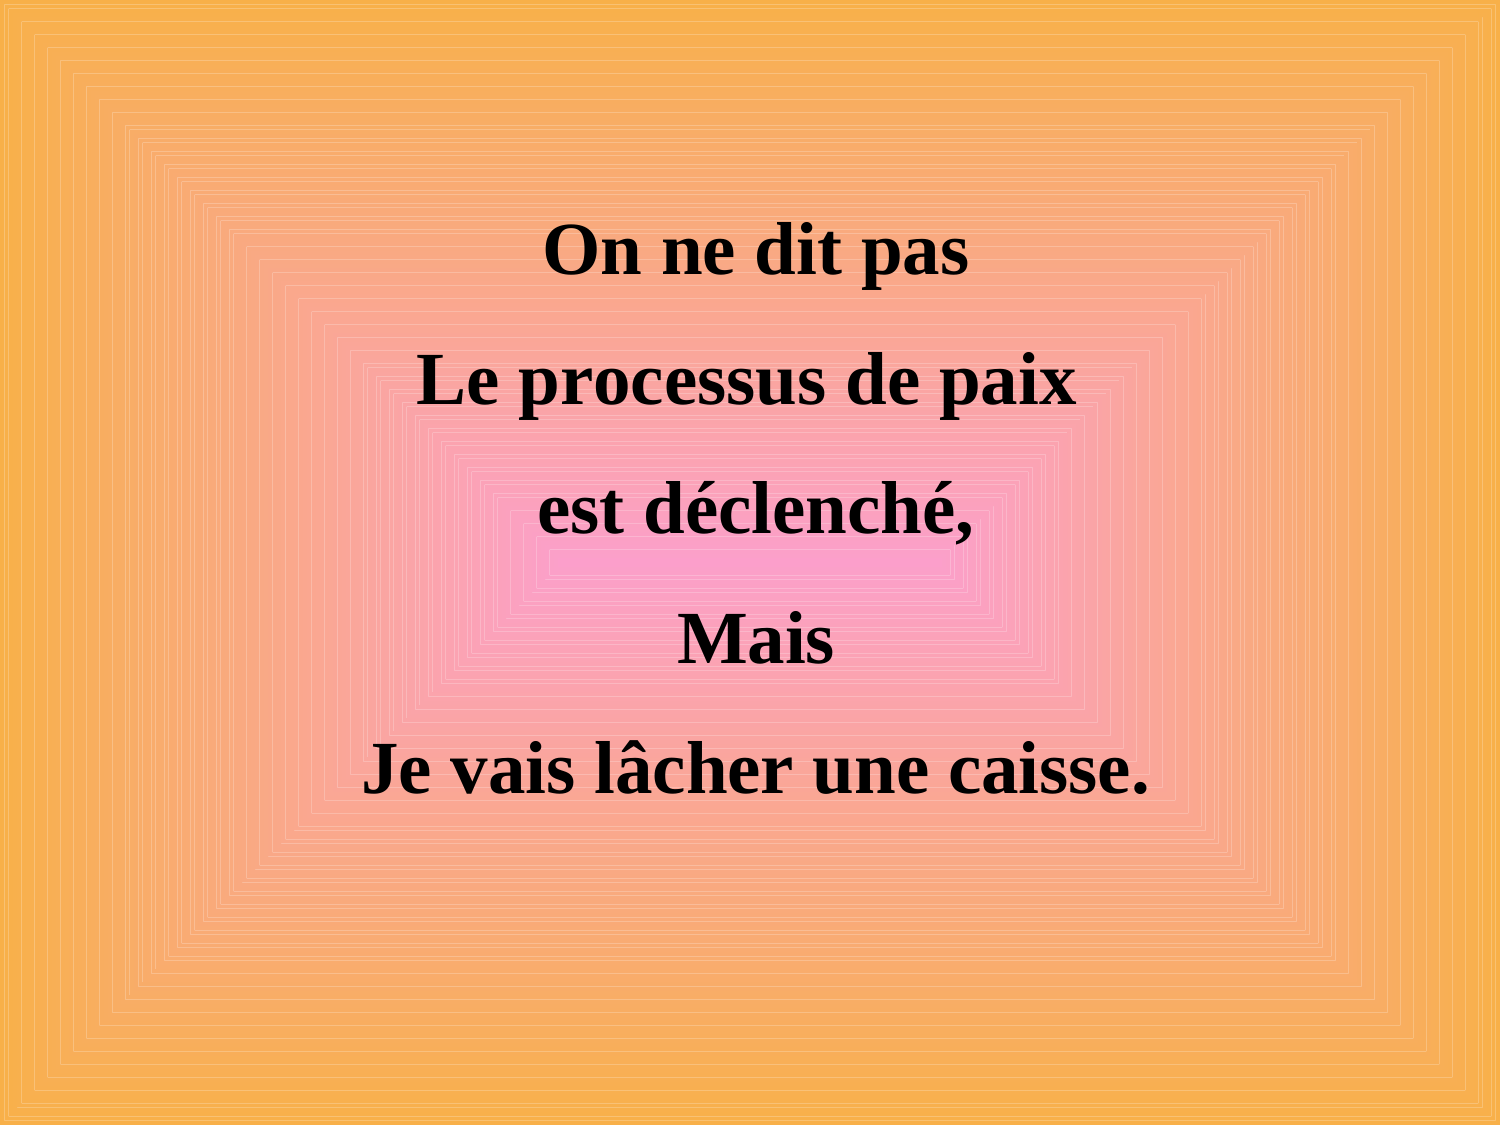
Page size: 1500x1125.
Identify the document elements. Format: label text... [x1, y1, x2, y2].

text_box On ne dit pas Le processus de paix est déclenché, Mais Je vais lâcher une caisse. [346, 200, 1166, 818]
